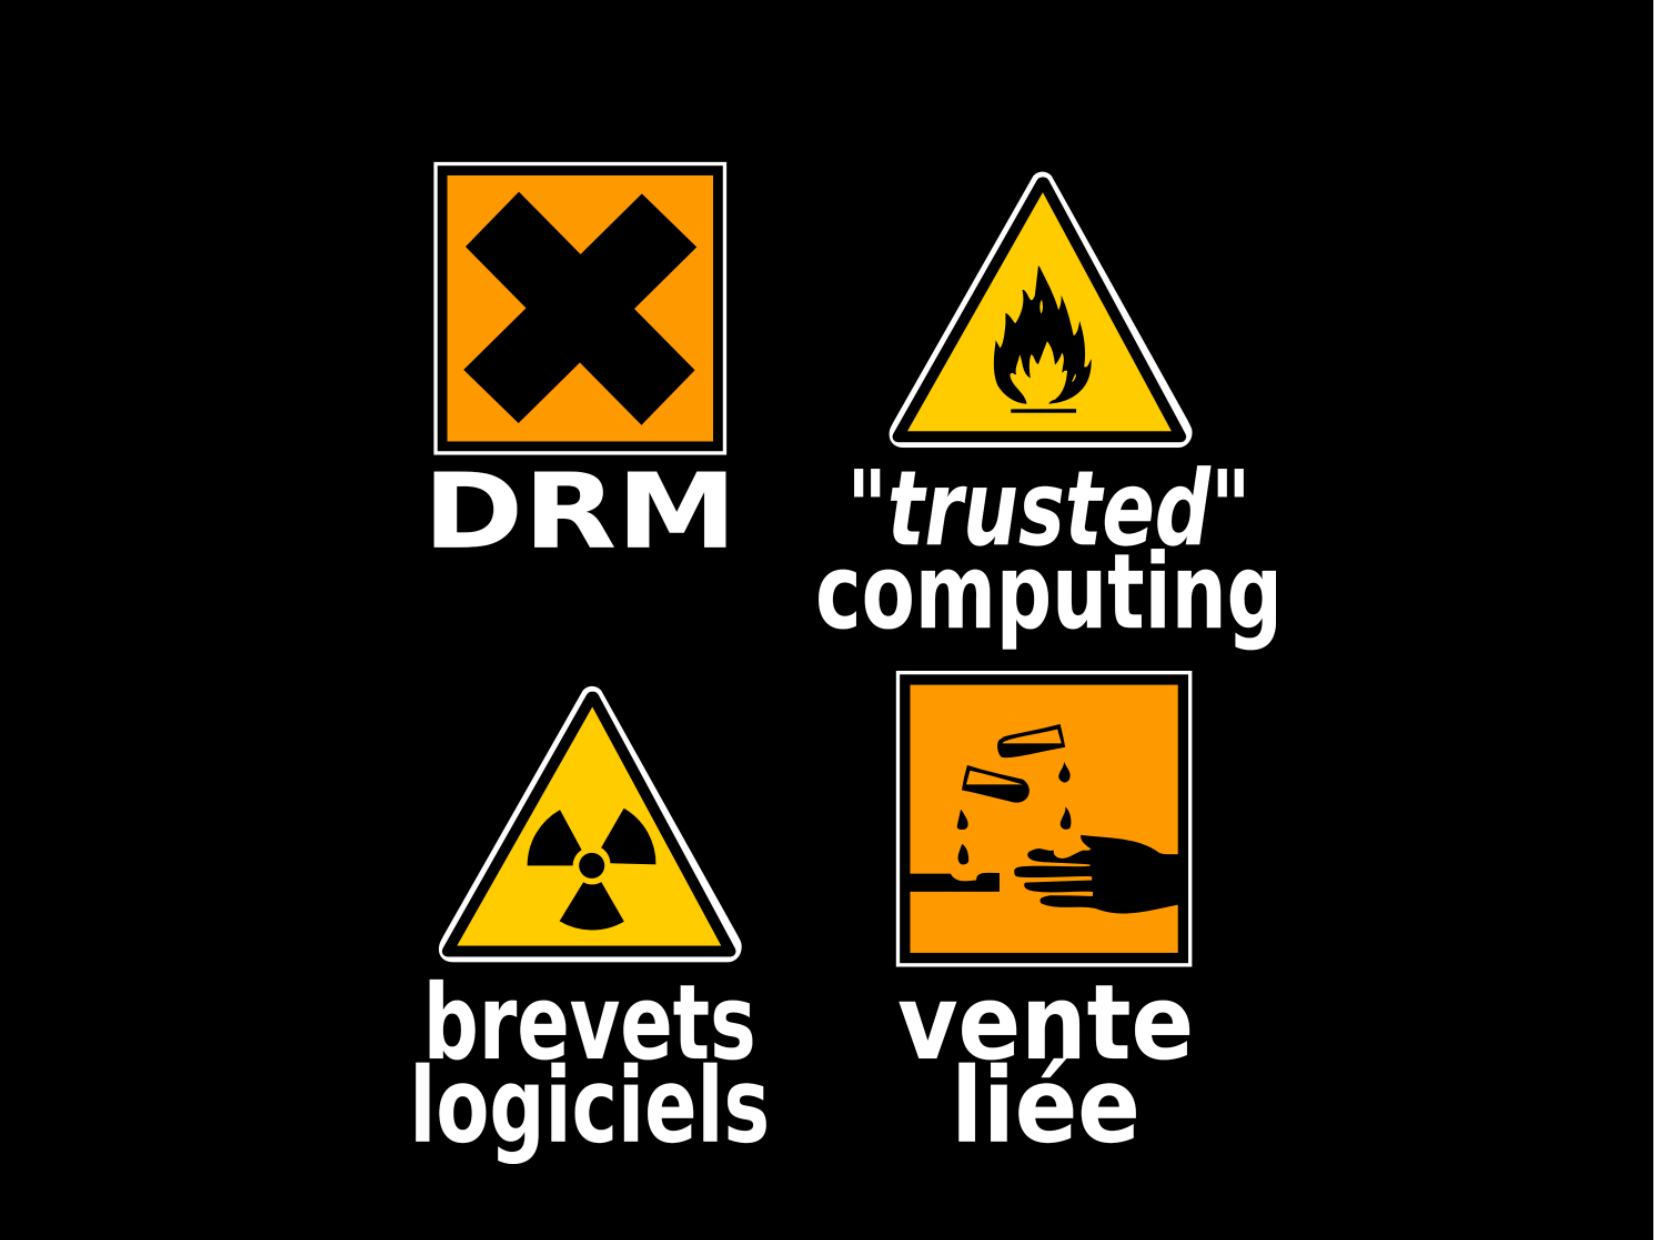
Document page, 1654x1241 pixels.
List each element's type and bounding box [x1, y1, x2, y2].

picture [288, 70, 1276, 1164]
